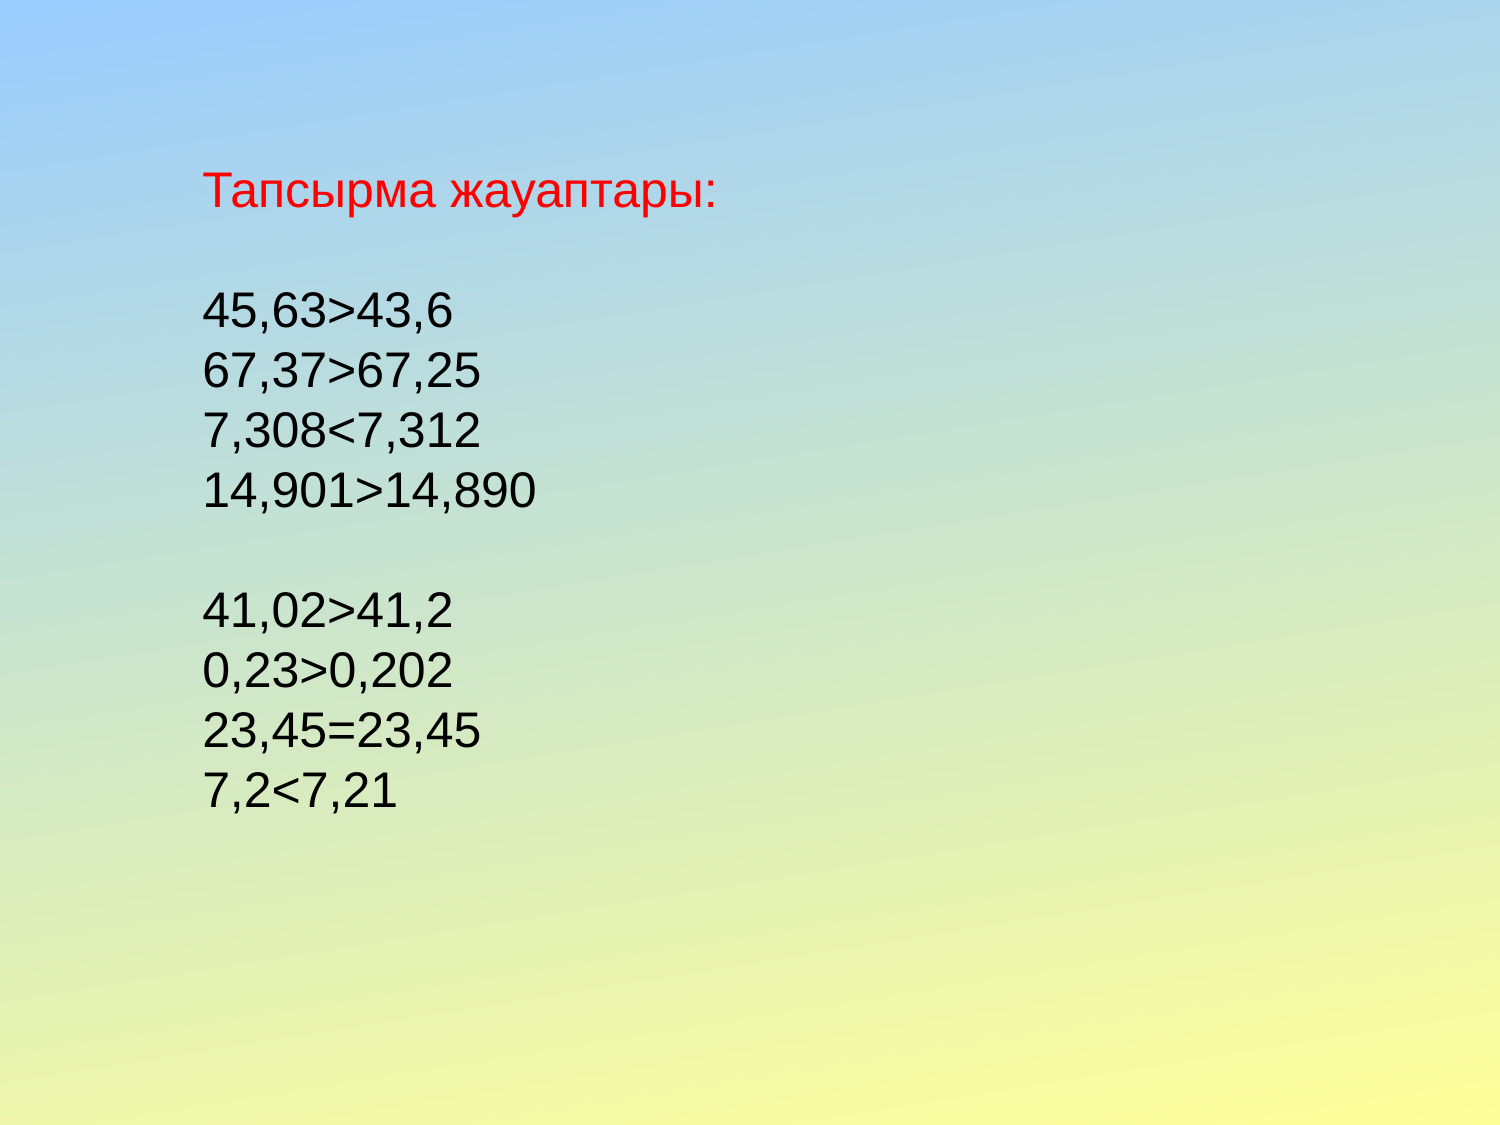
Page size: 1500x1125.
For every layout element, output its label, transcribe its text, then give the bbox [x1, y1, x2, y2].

text_box Тапсырма жауаптары: 45,63>43,6 67,37>67,25 7,308<7,312 14,901>14,890 41,02>41,2 0,23>0,202 23,45=23,45 7,2<7,21 [187, 149, 1388, 885]
